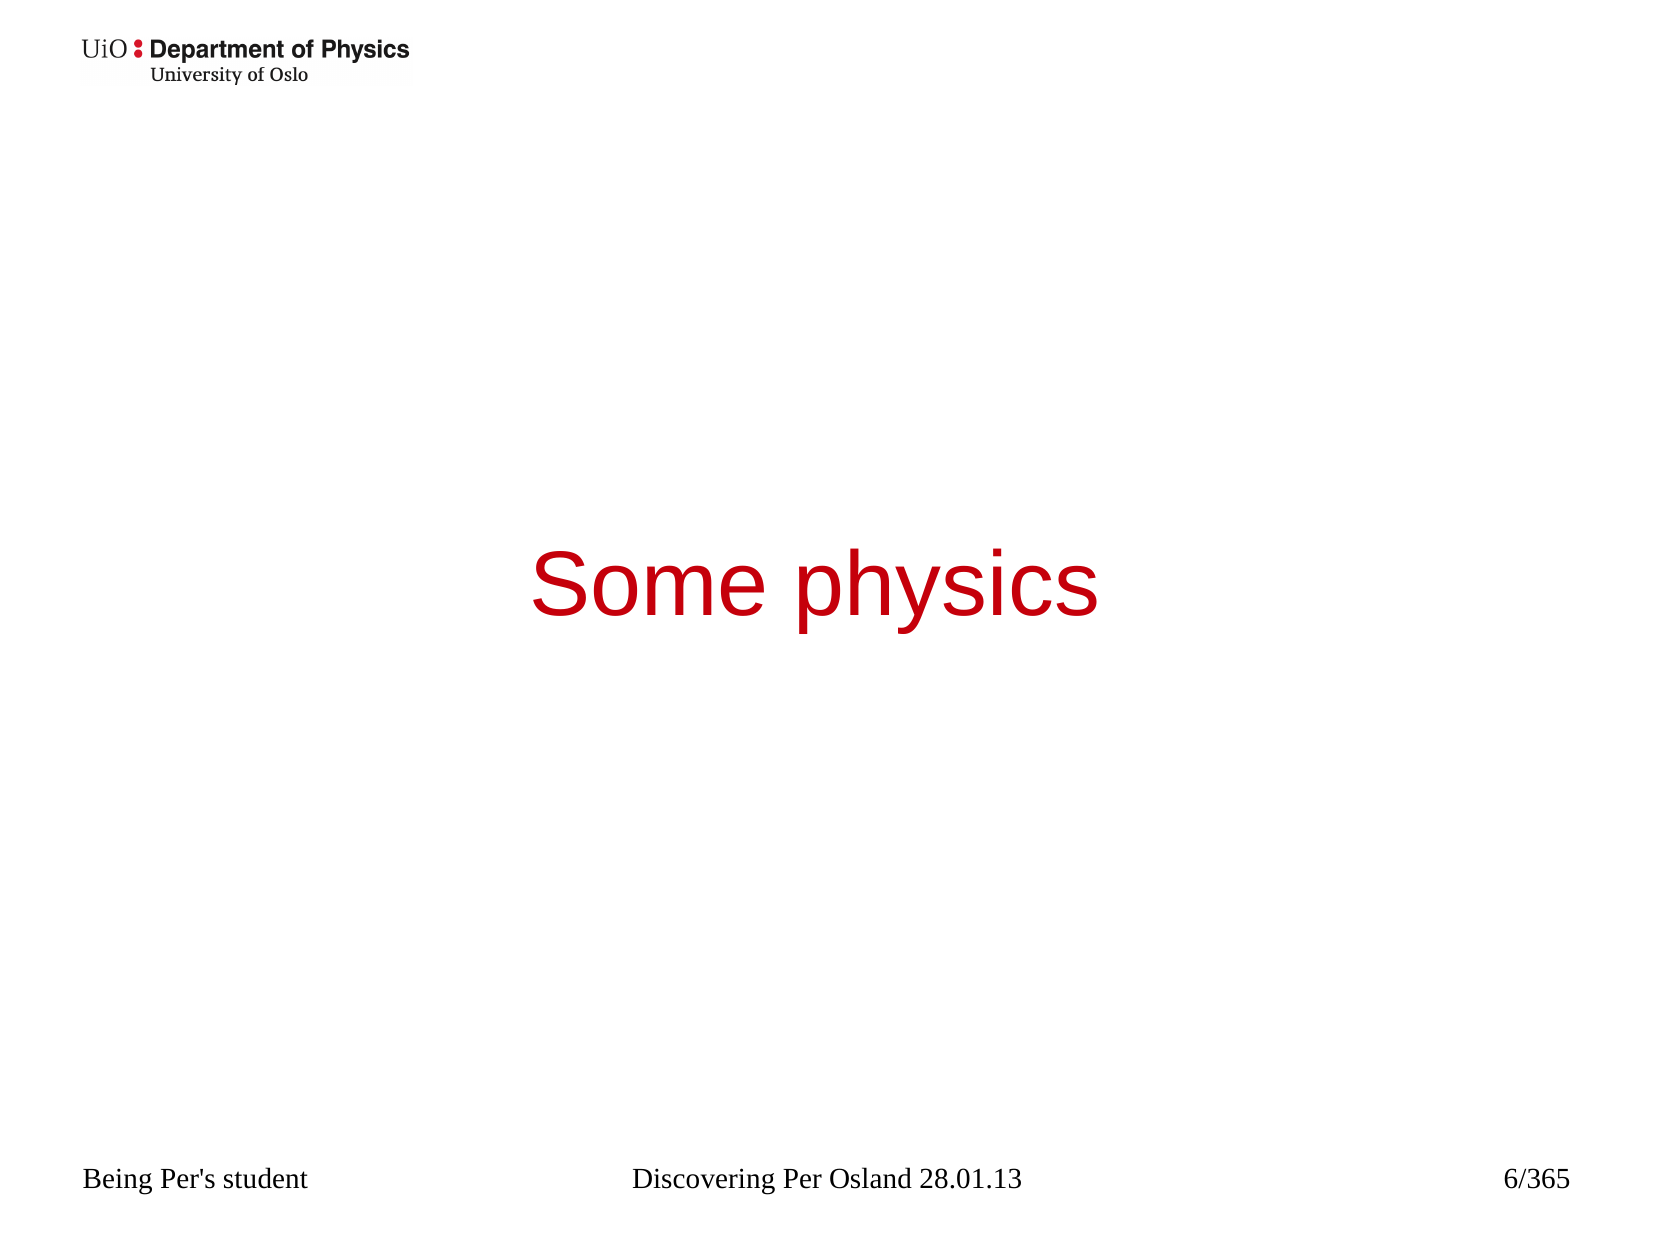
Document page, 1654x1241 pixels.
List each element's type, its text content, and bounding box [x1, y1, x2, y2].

title Some physics [70, 480, 1559, 688]
picture [80, 37, 413, 86]
